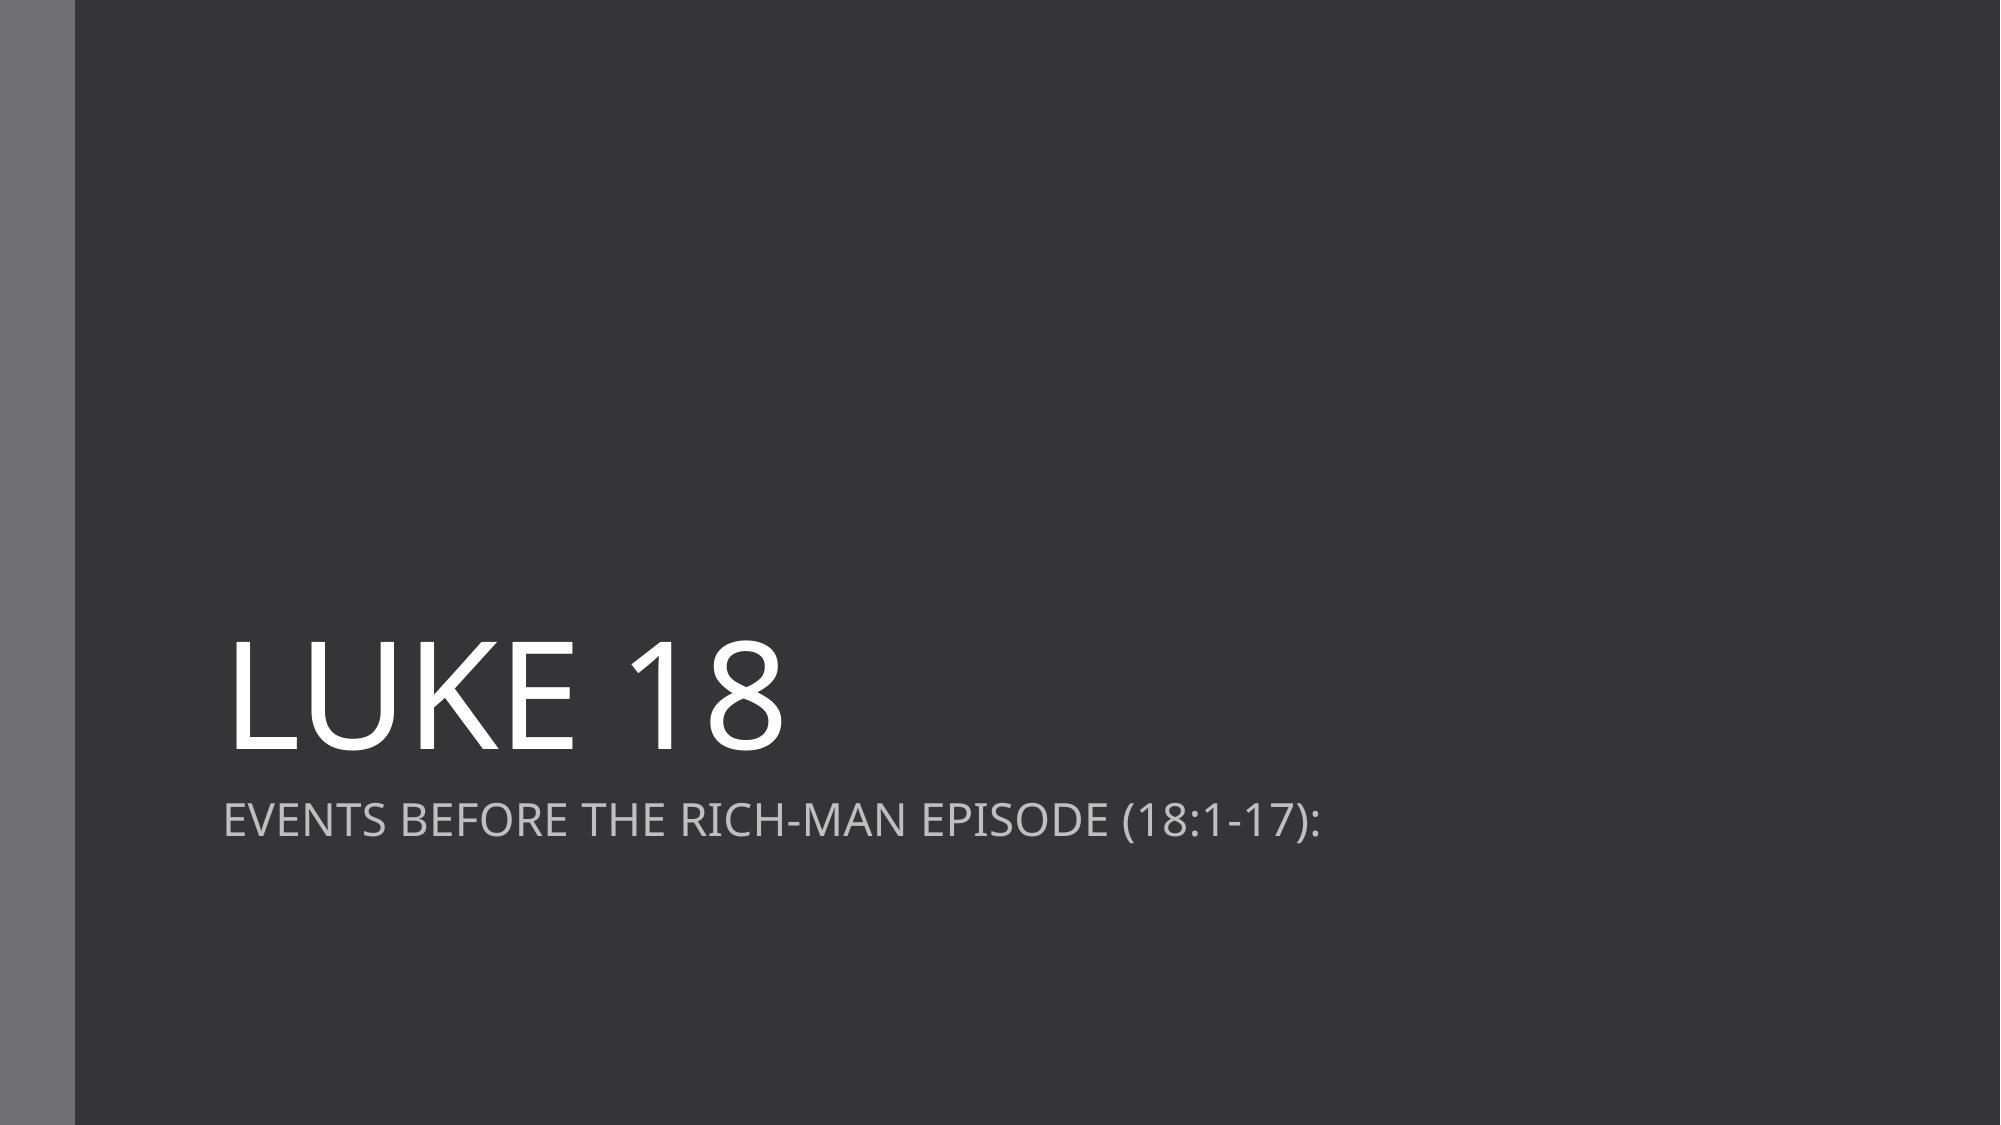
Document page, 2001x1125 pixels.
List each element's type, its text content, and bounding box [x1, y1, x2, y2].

subtitle EVENTS BEFORE THE RICH-MAN EPISODE (18:1-17): [206, 787, 1752, 1066]
title LUKE 18 [206, 124, 1752, 787]
